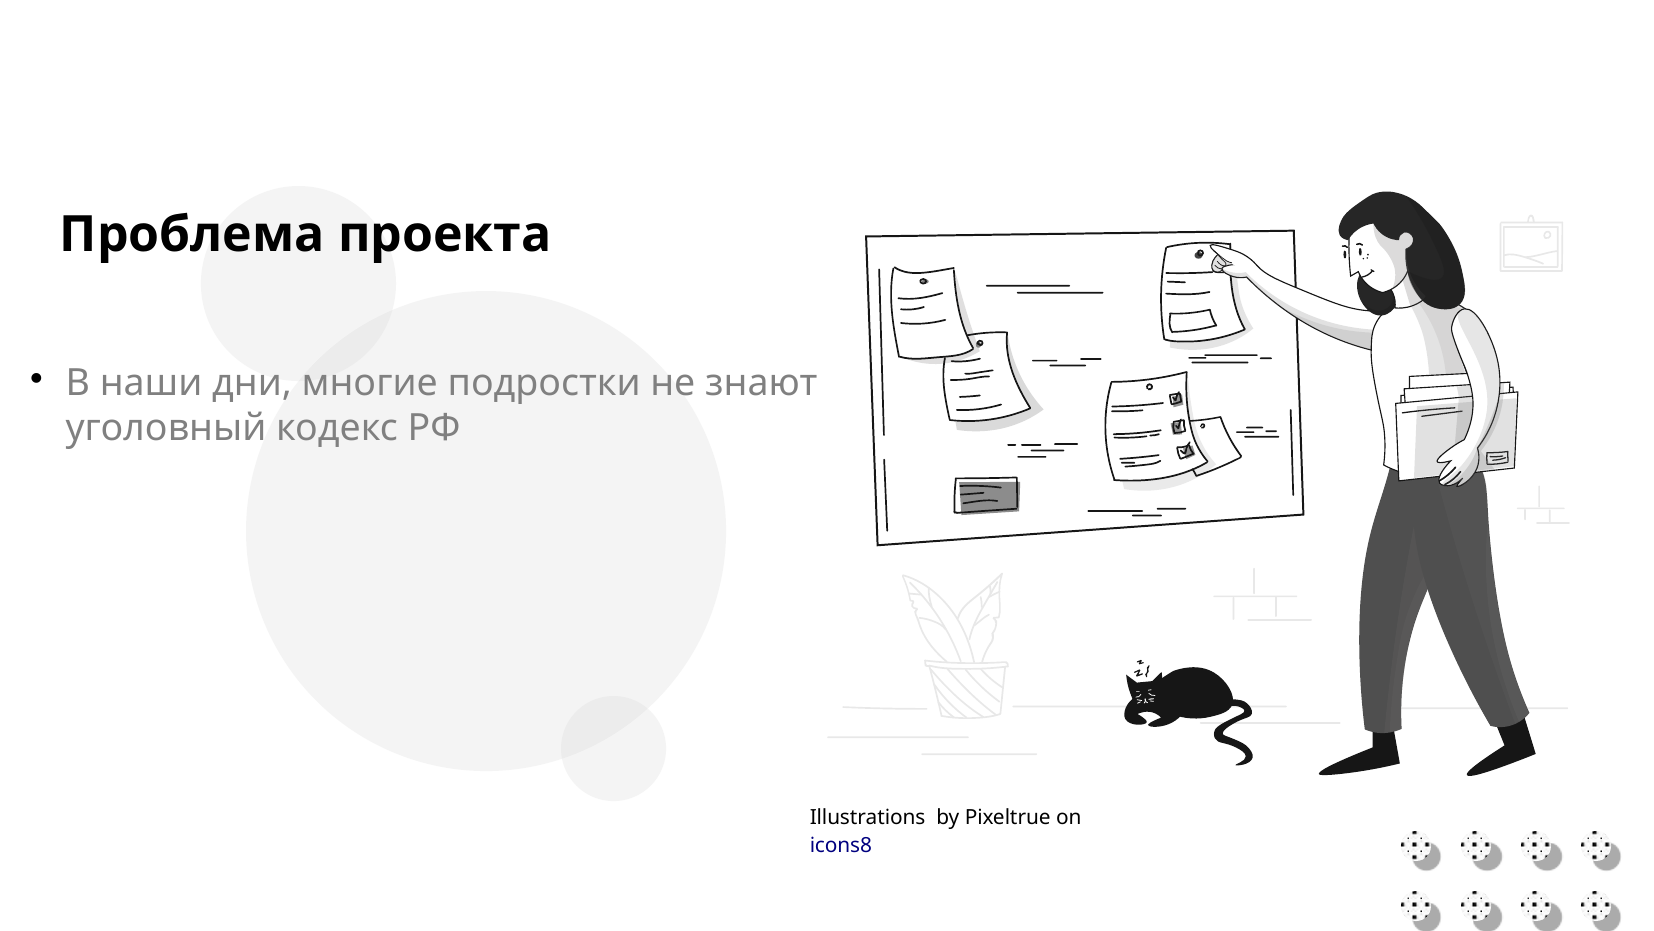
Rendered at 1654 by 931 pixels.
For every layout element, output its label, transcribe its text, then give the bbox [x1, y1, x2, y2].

text_box Проблема проекта [44, 193, 600, 259]
text_box В наши дни, многие подростки не знают уголовный кодекс РФ [15, 350, 857, 680]
picture [1520, 831, 1552, 862]
picture [1460, 830, 1492, 862]
picture [1400, 830, 1432, 862]
picture [1520, 890, 1552, 922]
picture [1400, 891, 1432, 922]
picture [1580, 890, 1612, 922]
picture [1461, 890, 1492, 922]
picture [1581, 830, 1612, 862]
